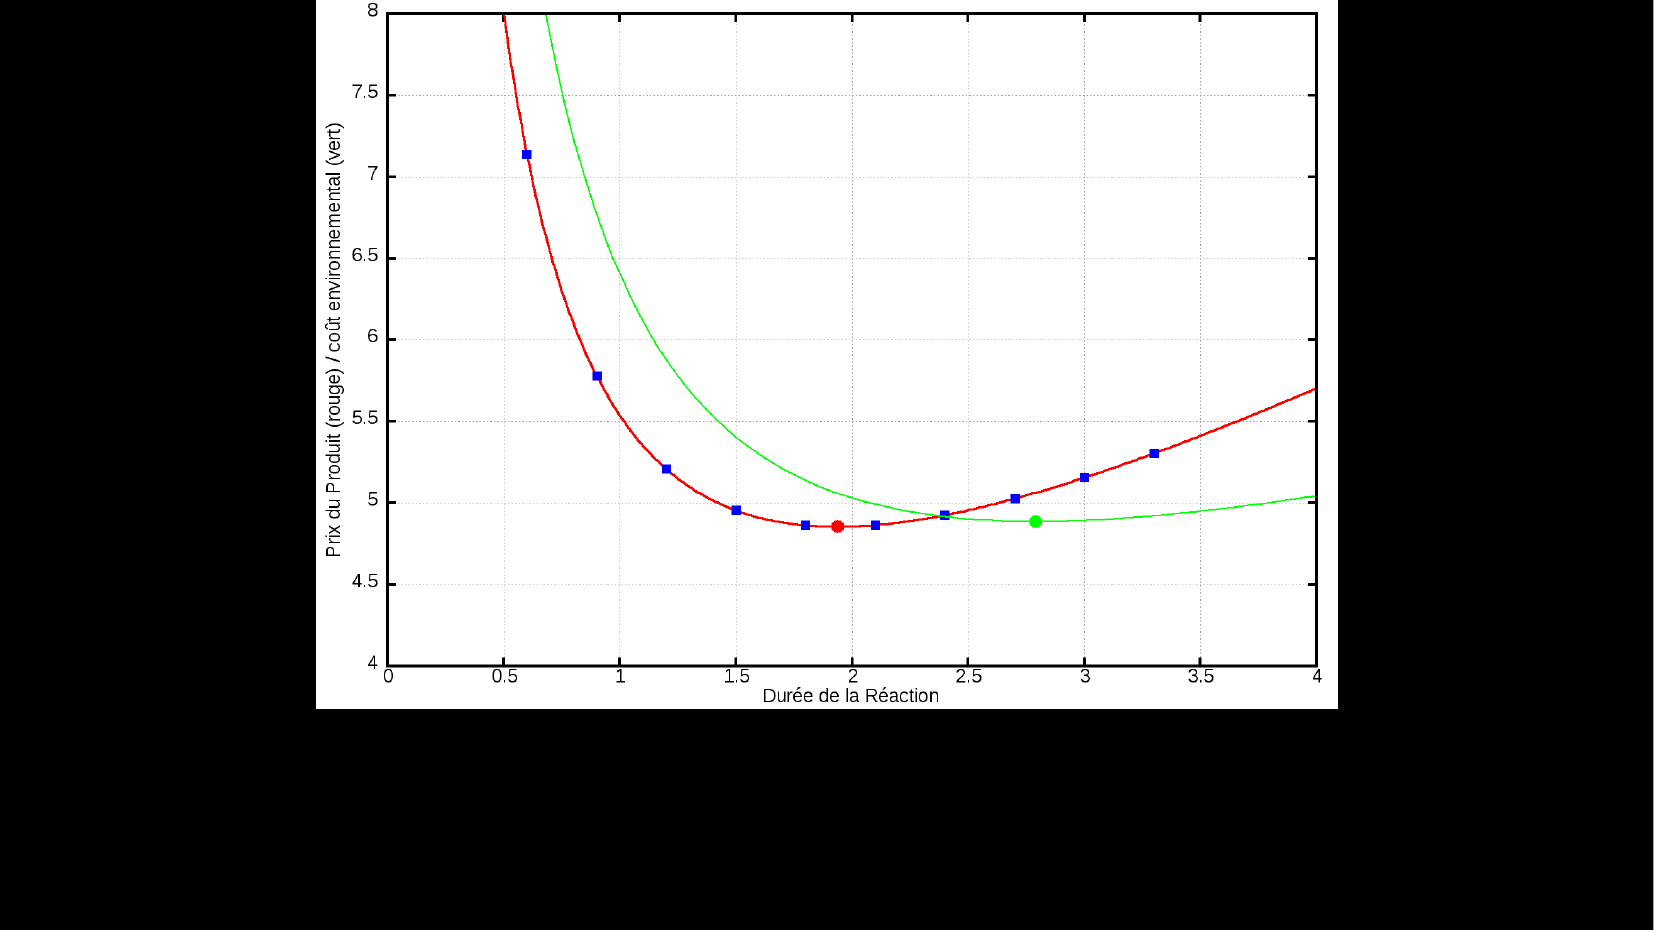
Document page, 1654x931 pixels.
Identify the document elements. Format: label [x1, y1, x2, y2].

picture [316, 0, 1338, 709]
